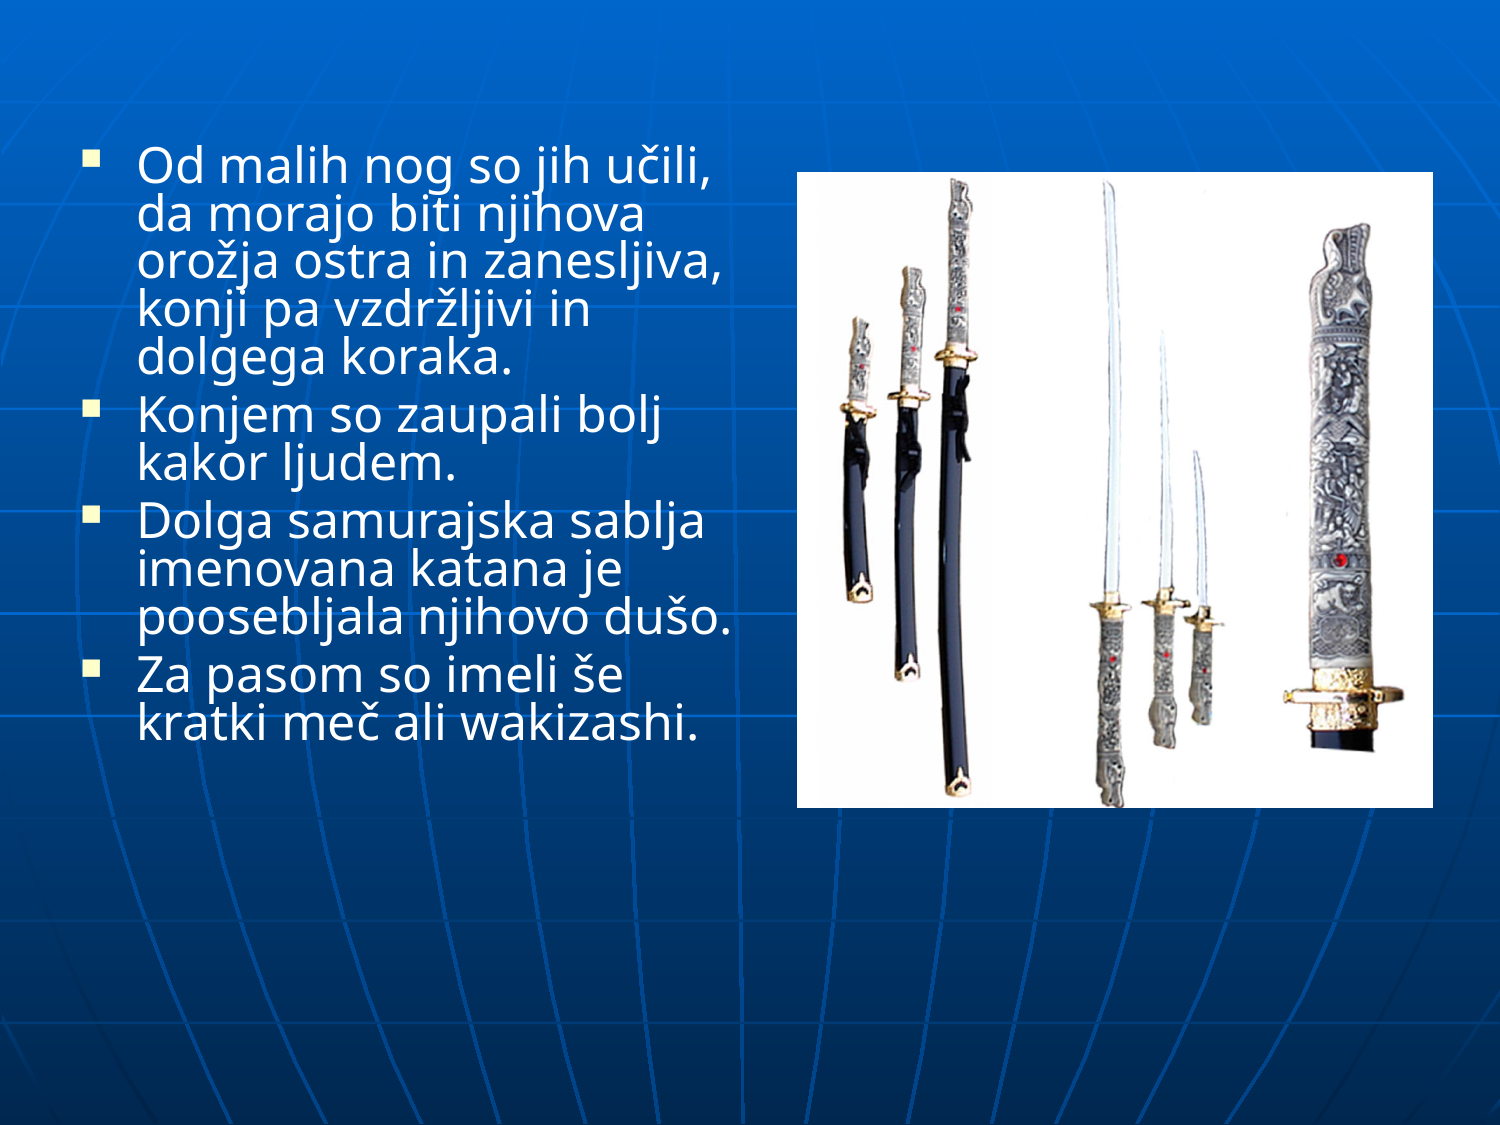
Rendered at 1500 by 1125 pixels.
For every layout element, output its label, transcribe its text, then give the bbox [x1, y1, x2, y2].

picture [797, 172, 1433, 808]
list Od malih nog so jih učili, da morajo biti njihova orožja ostra in zanesljiva, konji pa vzdržljivi in dolgega koraka. Konjem so zaupali bolj kakor ljudem. Dolga samurajska sablja imenovana katana je poosebljala njihovo dušo. Za pasom so imeli še kratki meč ali wakizashi. [64, 137, 776, 1030]
